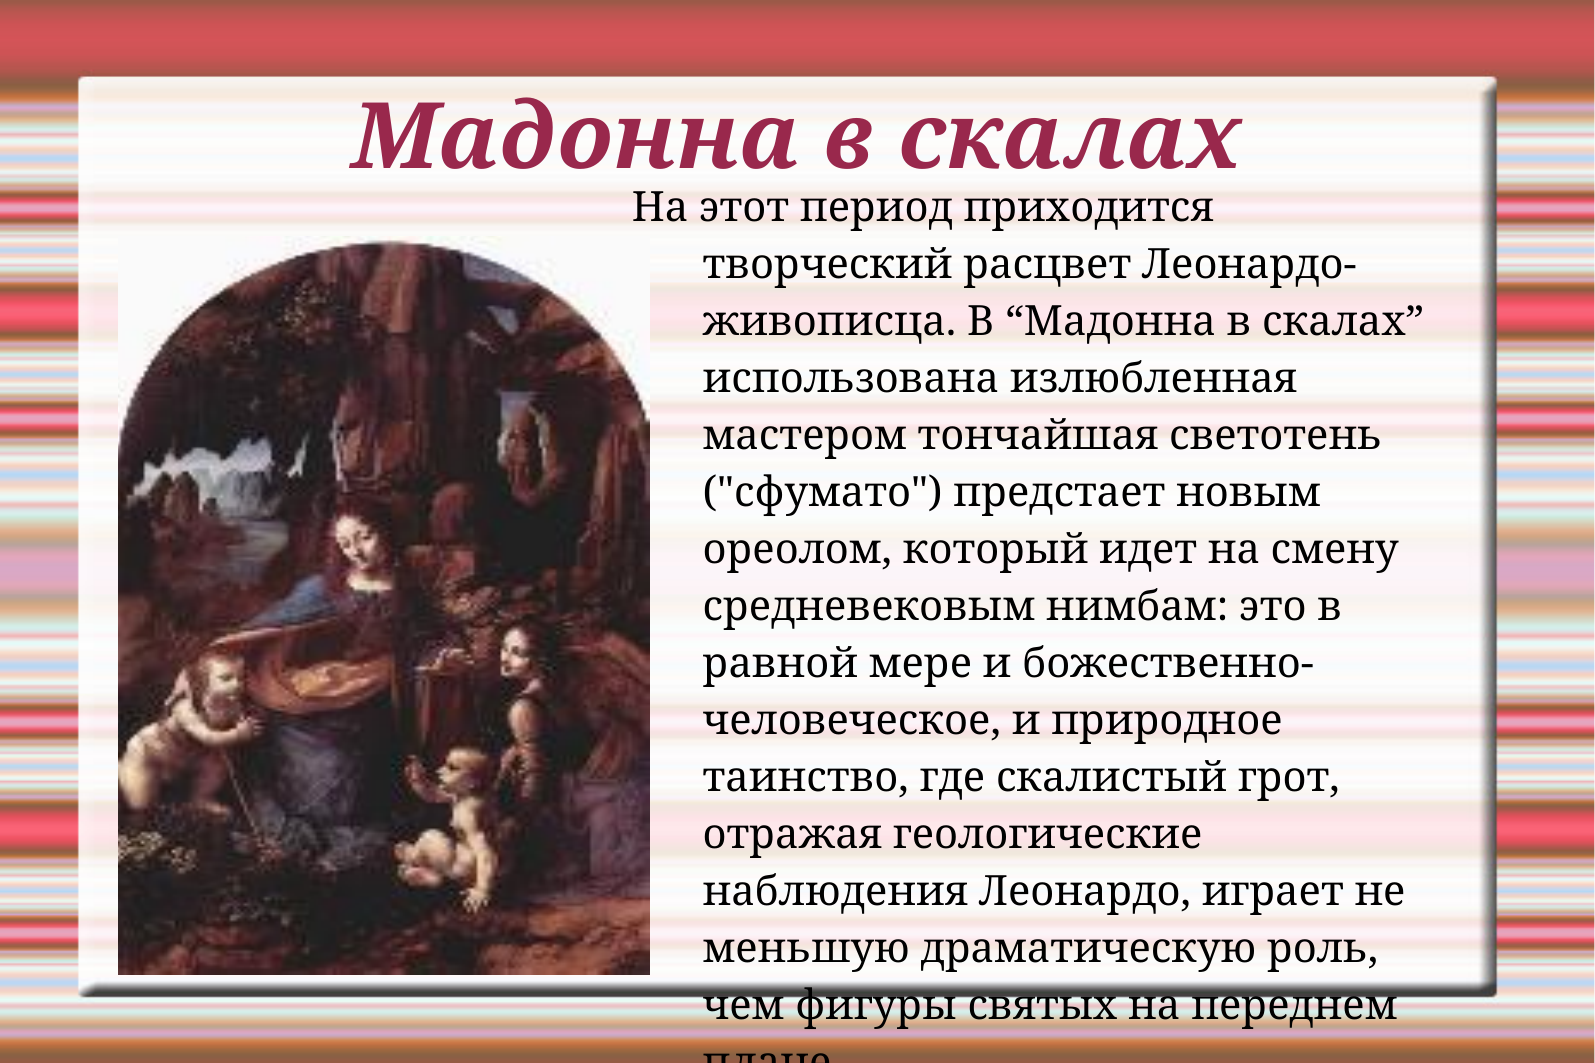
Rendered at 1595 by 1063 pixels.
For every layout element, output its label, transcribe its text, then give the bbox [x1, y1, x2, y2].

picture [0, 0, 1595, 1063]
picture [815, 1056, 825, 1063]
picture [711, 1056, 721, 1063]
title Мадонна в скалах [117, 59, 1479, 207]
picture [741, 1056, 747, 1063]
list На этот период приходится творческий расцвет Леонардо-живописца. В “Мадонна в скалах” использована излюбленная мастером тончайшая светотень ("сфумато") предстает новым ореолом, который идет на смену средневековым нимбам: это в равной мере и божественно-человеческое, и природное таинство, где скалистый грот, отражая геологические наблюдения Леонардо, играет не меньшую драматическую роль, чем фигуры святых на переднем плане. [620, 177, 1462, 962]
